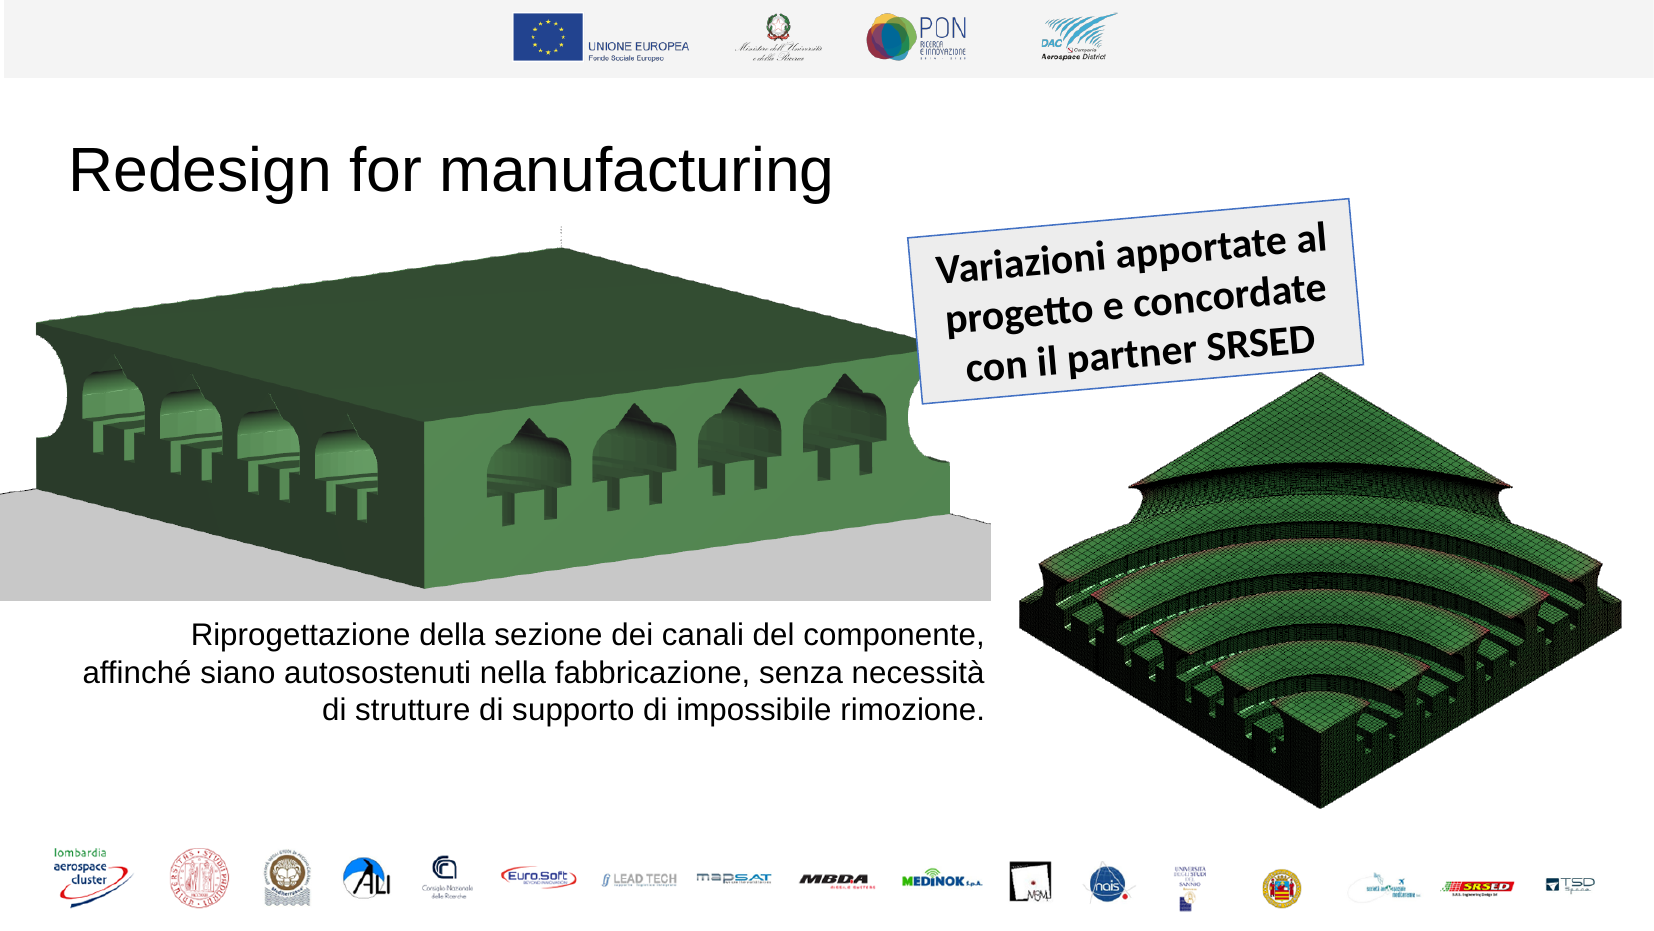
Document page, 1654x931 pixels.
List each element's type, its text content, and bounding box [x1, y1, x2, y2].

text_box Riprogettazione della sezione dei canali del componente, affinché siano autosostenuti nella fabbricazione, senza necessità di strutture di supporto di impossibile rimozione. [67, 606, 1004, 696]
text_box Redesign for manufacturing [53, 121, 1498, 309]
picture [54, 848, 1595, 931]
text_box Variazioni apportate al progetto e concordate con il partner SRSED [914, 309, 1363, 404]
picture [0, 225, 1631, 809]
picture [4, 0, 1654, 78]
